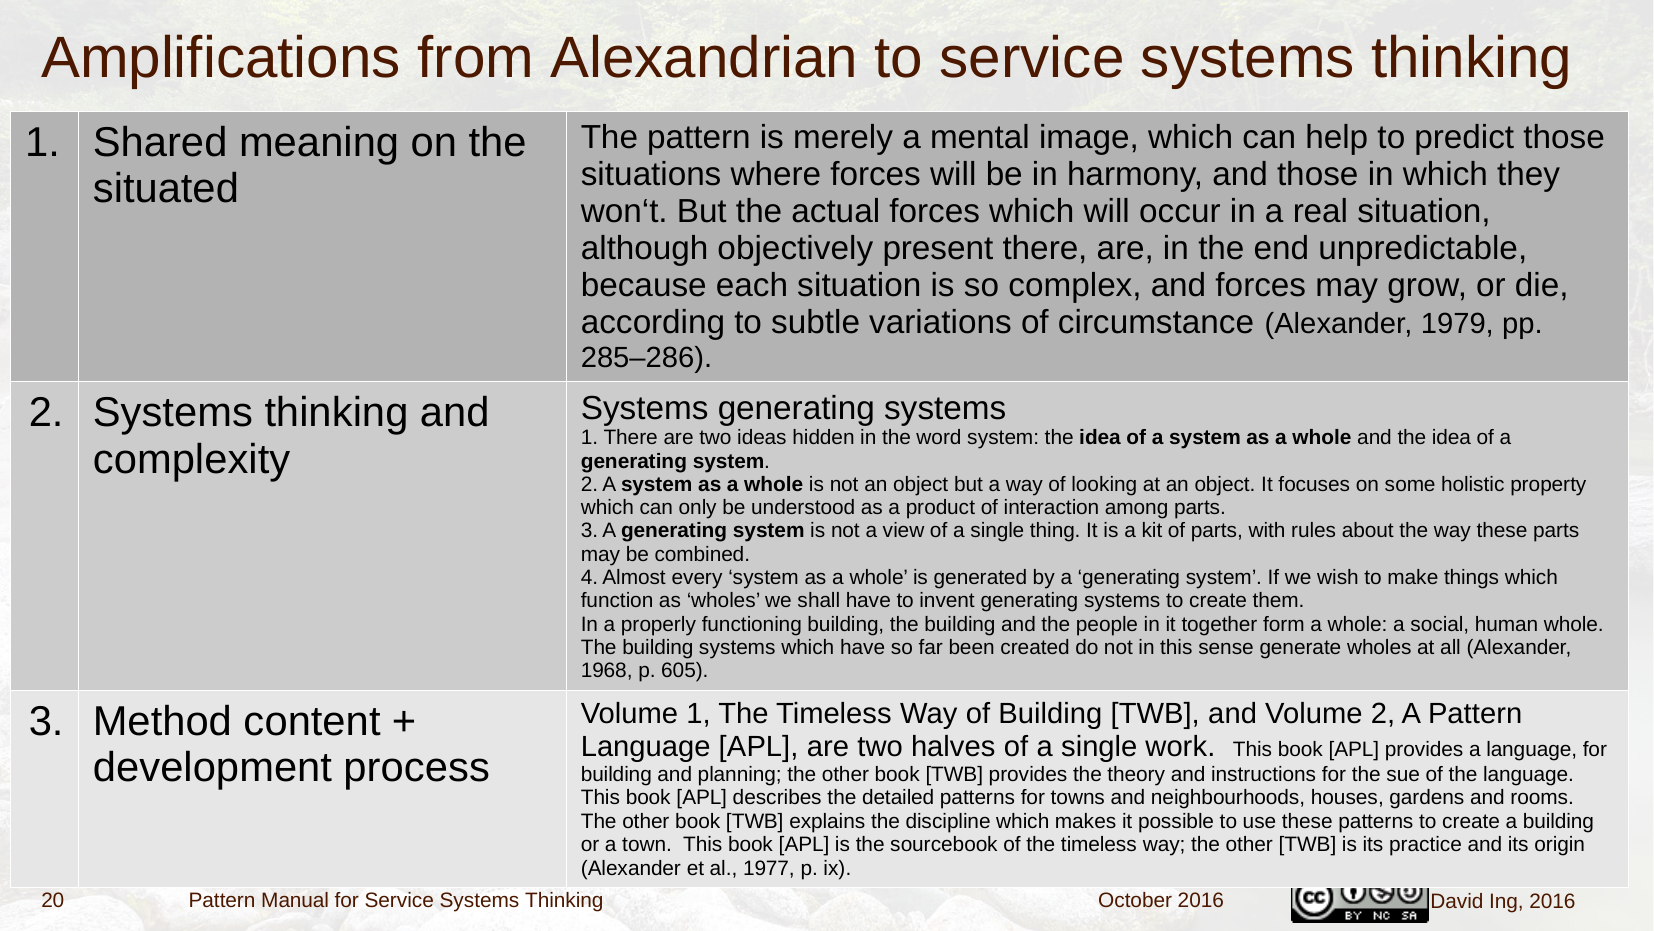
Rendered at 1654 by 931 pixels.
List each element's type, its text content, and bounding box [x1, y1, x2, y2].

picture [0, 0, 1654, 931]
table_cell Systems thinking and complexity [79, 382, 566, 690]
title Amplifications from Alexandrian to service systems thinking [41, 30, 1613, 111]
table_header 1. [11, 112, 78, 381]
table_cell Systems generating systems 1. There are two ideas hidden in the word system: the idea of a system as a whole and the idea of a generating system. 2. A system as a whole is not an object but a way of looking at an object. It focuses on some holistic property which can only be understood as a product of interaction among parts. 3. A generating system is not a view of a single thing. It is a kit of parts, with rules about the way these parts may be combined. 4. Almost every ‘system as a whole’ is generated by a ‘generating system’. If we wish to make things which function as ‘wholes’ we shall have to invent generating systems to create them. In a properly functioning building, the building and the people in it together form a whole: a social, human whole. The building systems which have so far been created do not in this sense generate wholes at all (Alexander, 1968, p. 605). [567, 382, 1628, 690]
table_cell Volume 1, The Timeless Way of Building [TWB], and Volume 2, A Pattern Language [APL], are two halves of a single work. This book [APL] provides a language, for building and planning; the other book [TWB] provides the theory and instructions for the sue of the language. This book [APL] describes the detailed patterns for towns and neighbourhoods, houses, gardens and rooms. The other book [TWB] explains the discipline which makes it possible to use these patterns to create a building or a town. This book [APL] is the sourcebook of the timeless way; the other [TWB] is its practice and its origin (Alexander et al., 1977, p. ix). [567, 691, 1628, 887]
table_header The pattern is merely a mental image, which can help to predict those situations where forces will be in harmony, and those in which they won‘t. But the actual forces which will occur in a real situation, although objectively present there, are, in the end unpredictable, because each situation is so complex, and forces may grow, or die, according to subtle variations of circumstance (Alexander, 1979, pp. 285–286). [567, 112, 1628, 381]
table_cell 2. [11, 382, 78, 690]
table_cell 3. [11, 691, 78, 887]
table_cell Method content + development process [79, 691, 566, 887]
table_header Shared meaning on the situated [79, 112, 566, 381]
